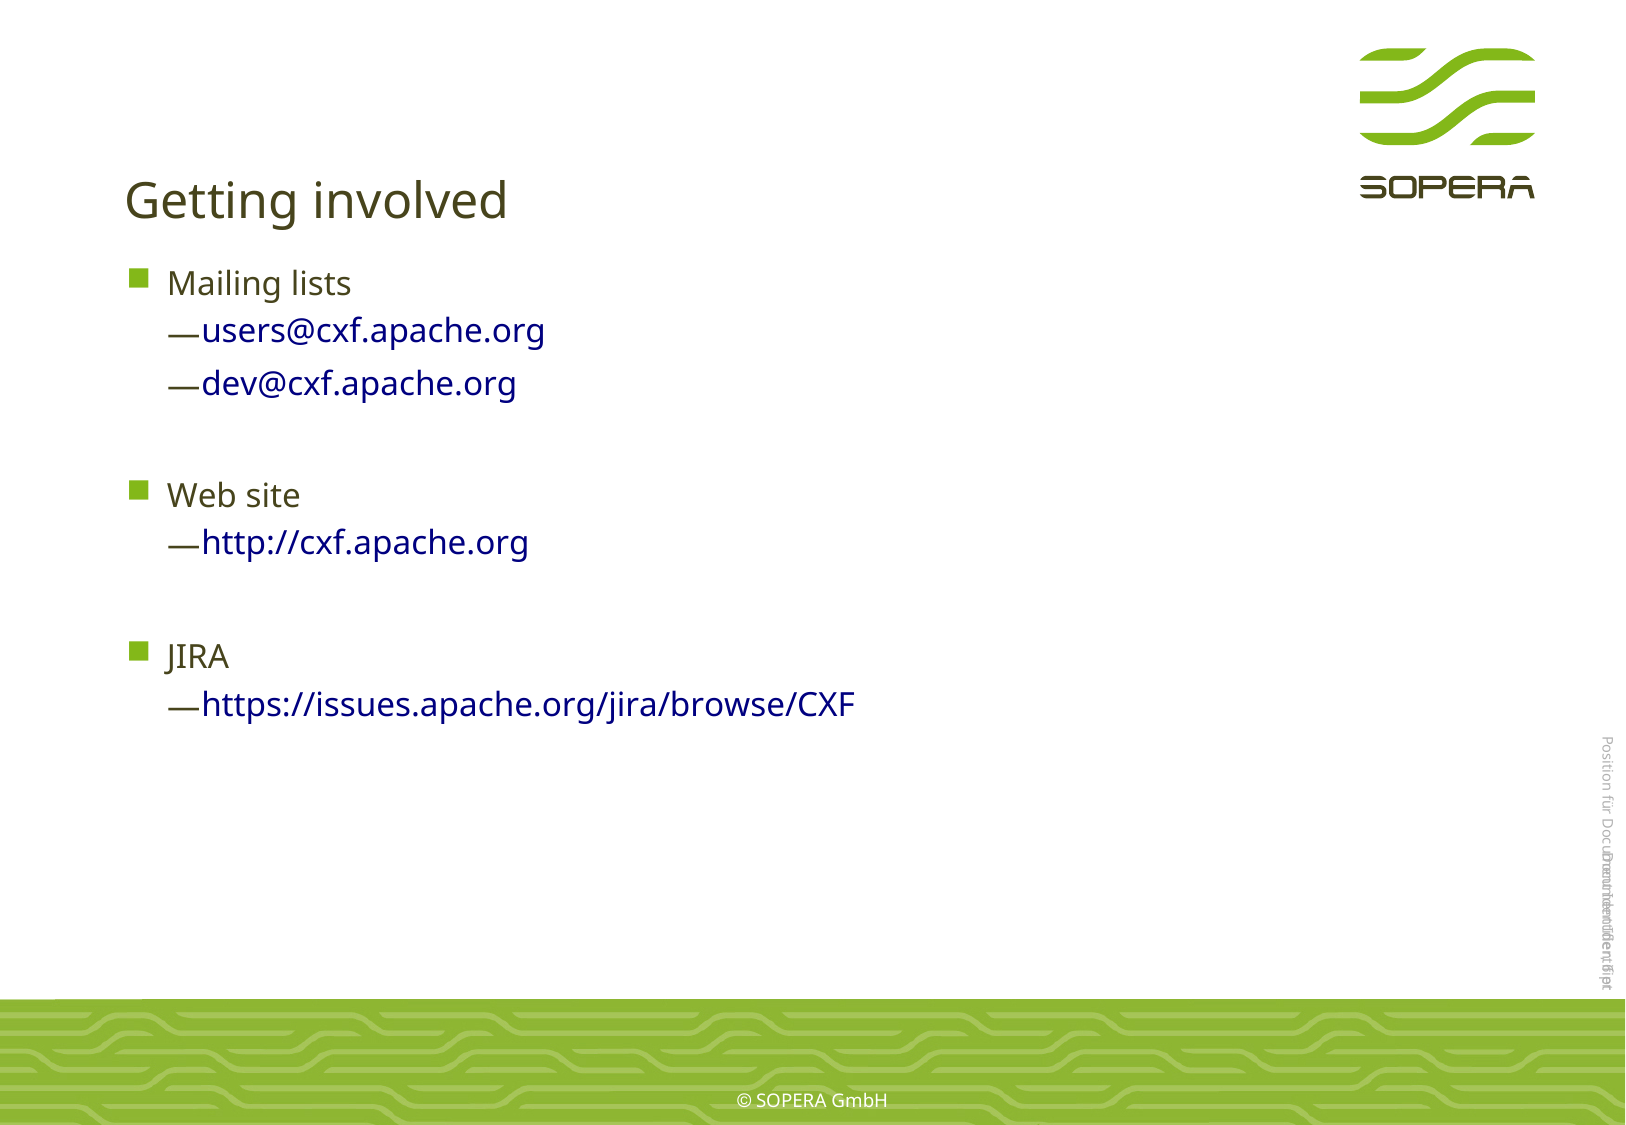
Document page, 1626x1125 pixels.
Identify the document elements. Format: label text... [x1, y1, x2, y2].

list Mailing lists users@cxf.apache.org dev@cxf.apache.org Web site http://cxf.apache.org JIRA https://issues.apache.org/jira/browse/CXF [126, 262, 1538, 976]
picture [0, 999, 1626, 1125]
title Getting involved [124, 175, 1308, 230]
